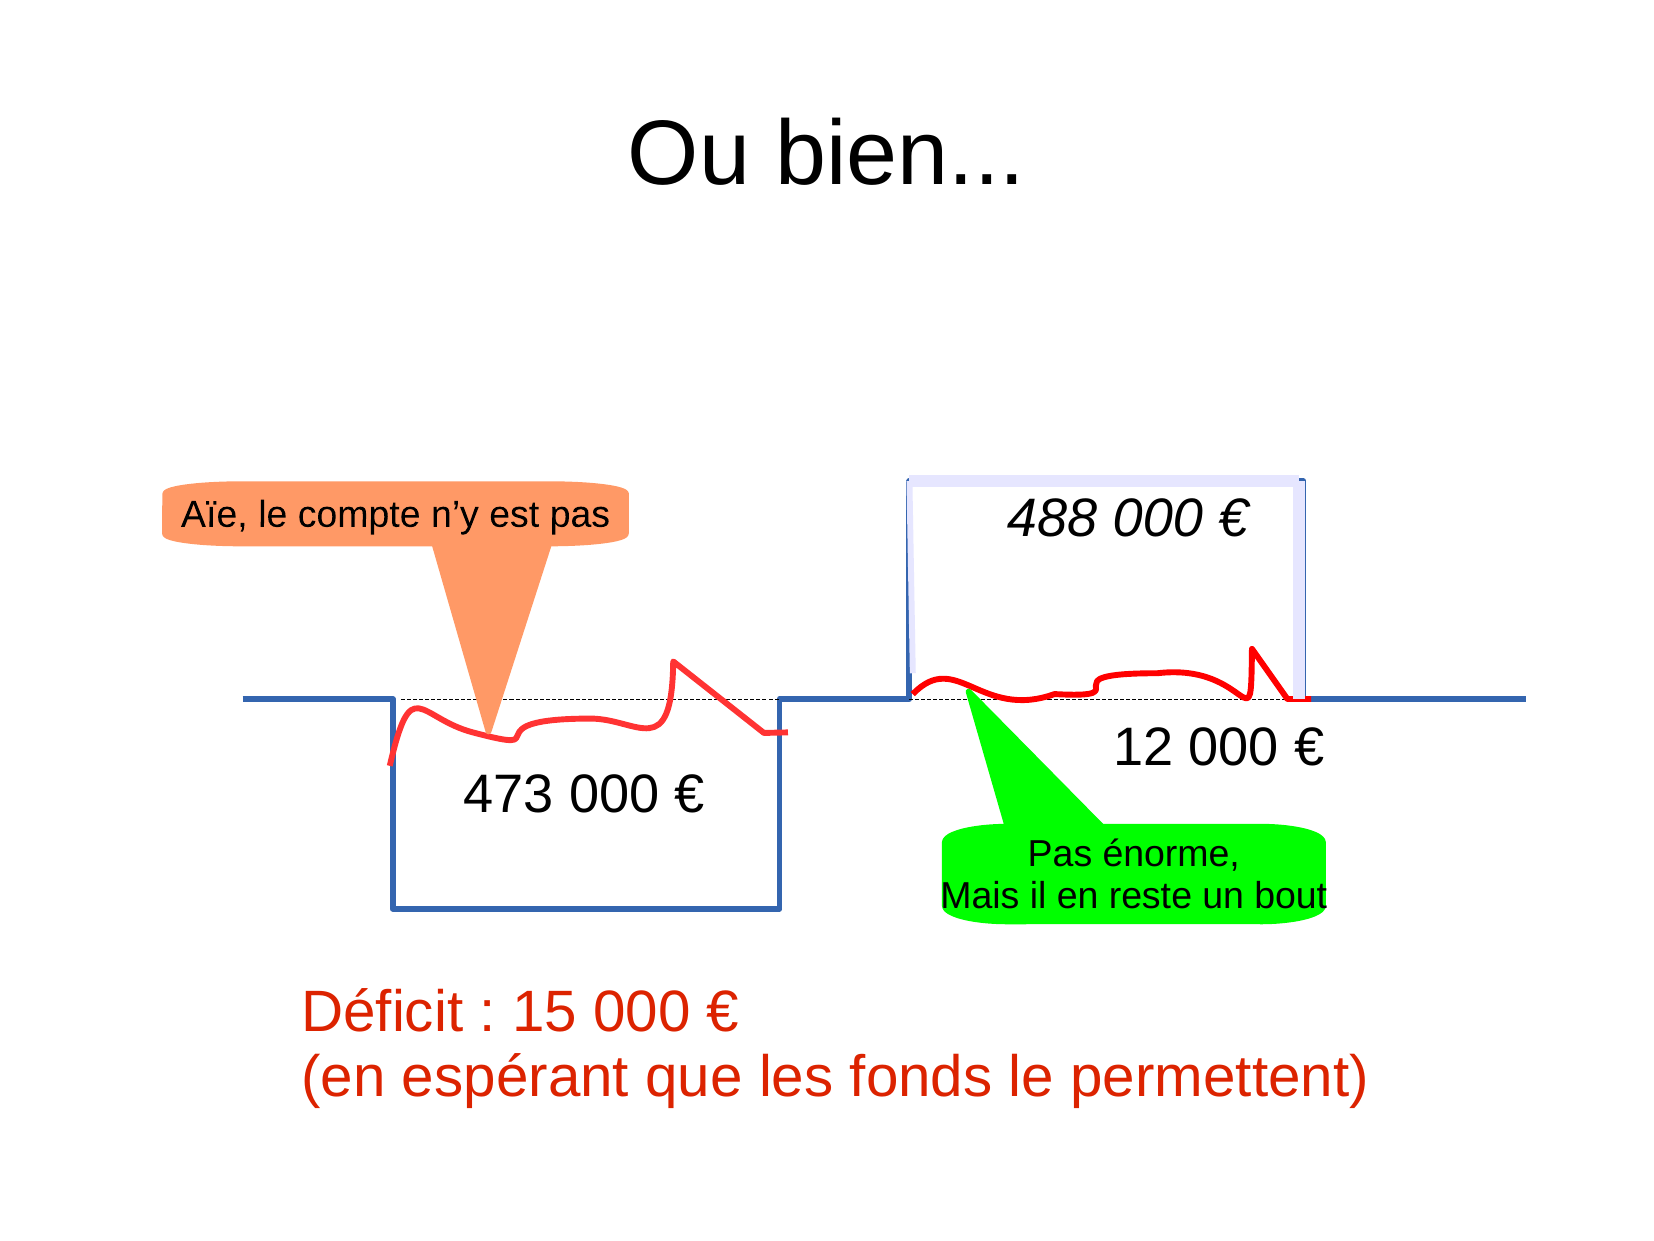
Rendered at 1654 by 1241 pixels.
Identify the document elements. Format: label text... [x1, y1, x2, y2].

text_box Déficit : 15 000 € (en espérant que les fonds le permettent) [283, 968, 1477, 1120]
text_box 488 000 € [992, 487, 1276, 556]
text_box 473 000 € [448, 755, 733, 832]
title Ou bien... [82, 49, 1571, 257]
text_box Pas énorme, Mais il en reste un bout [944, 691, 1323, 922]
text_box 12 000 € [1098, 708, 1382, 785]
text_box Aïe, le compte n’y est pas [165, 484, 627, 732]
